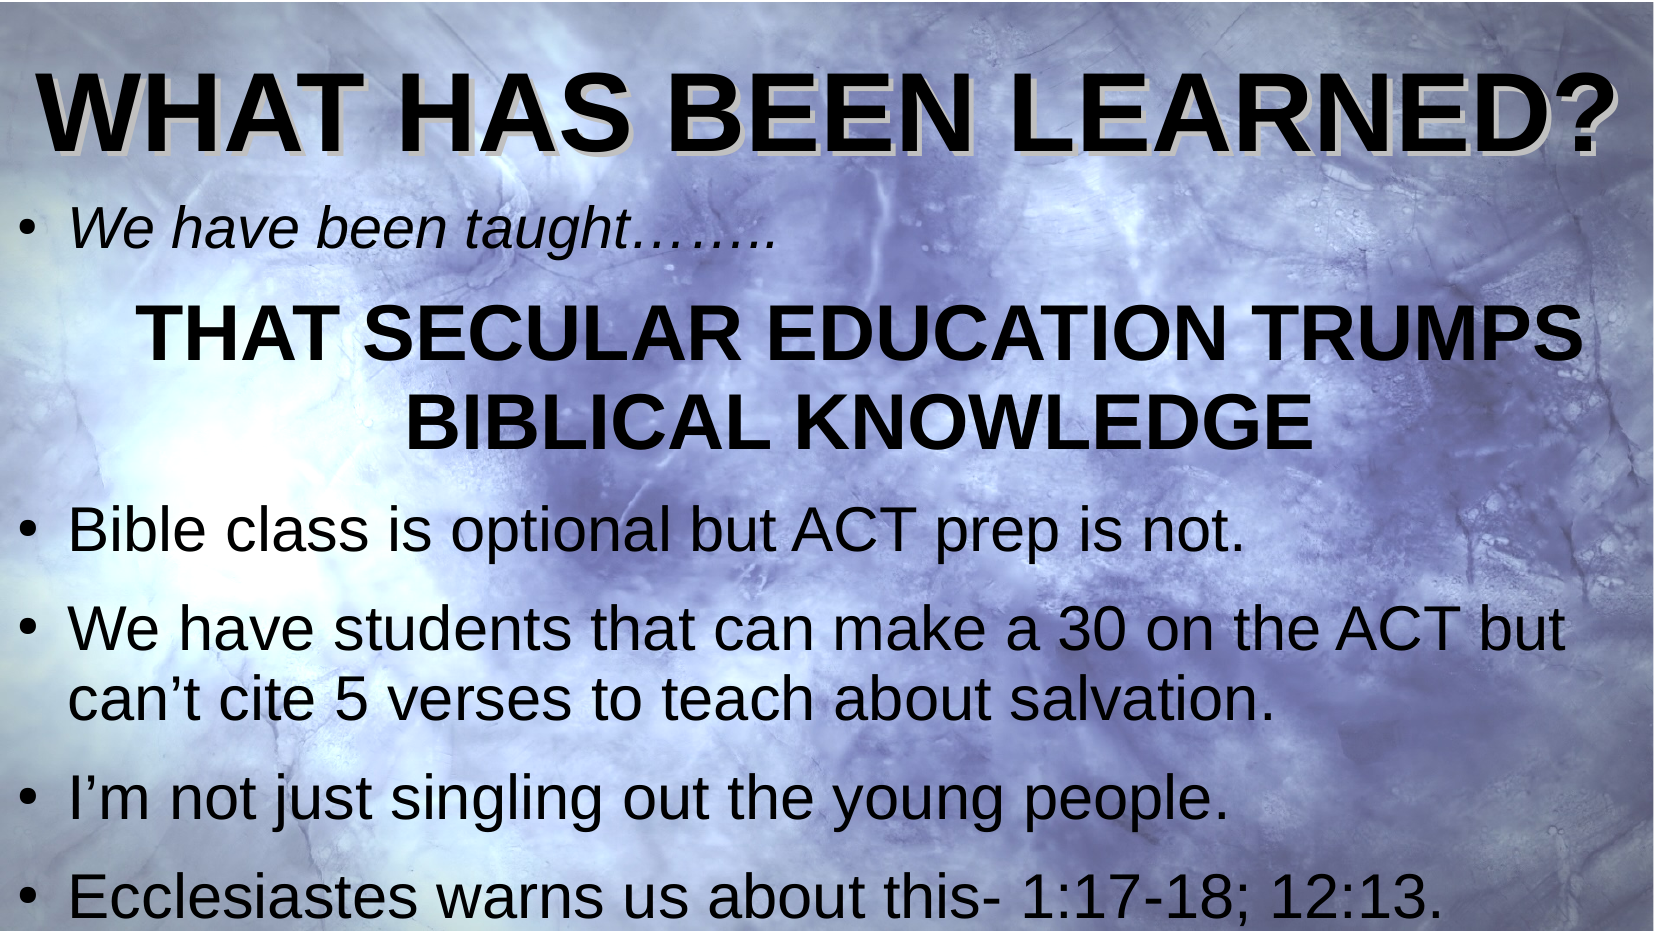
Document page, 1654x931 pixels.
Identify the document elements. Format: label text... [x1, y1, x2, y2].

title WHAT HAS BEEN LEARNED? [3, 15, 1654, 195]
picture [0, 2, 1654, 195]
list We have been taught…….. THAT SECULAR EDUCATION TRUMPS BIBLICAL KNOWLEDGE Bible class is optional but ACT prep is not. We have students that can make a 30 on the ACT but can’t cite 5 verses to teach about salvation. I’m not just singling out the young people. Ecclesiastes warns us about this- 1:17-18; 12:13. [0, 195, 1654, 931]
